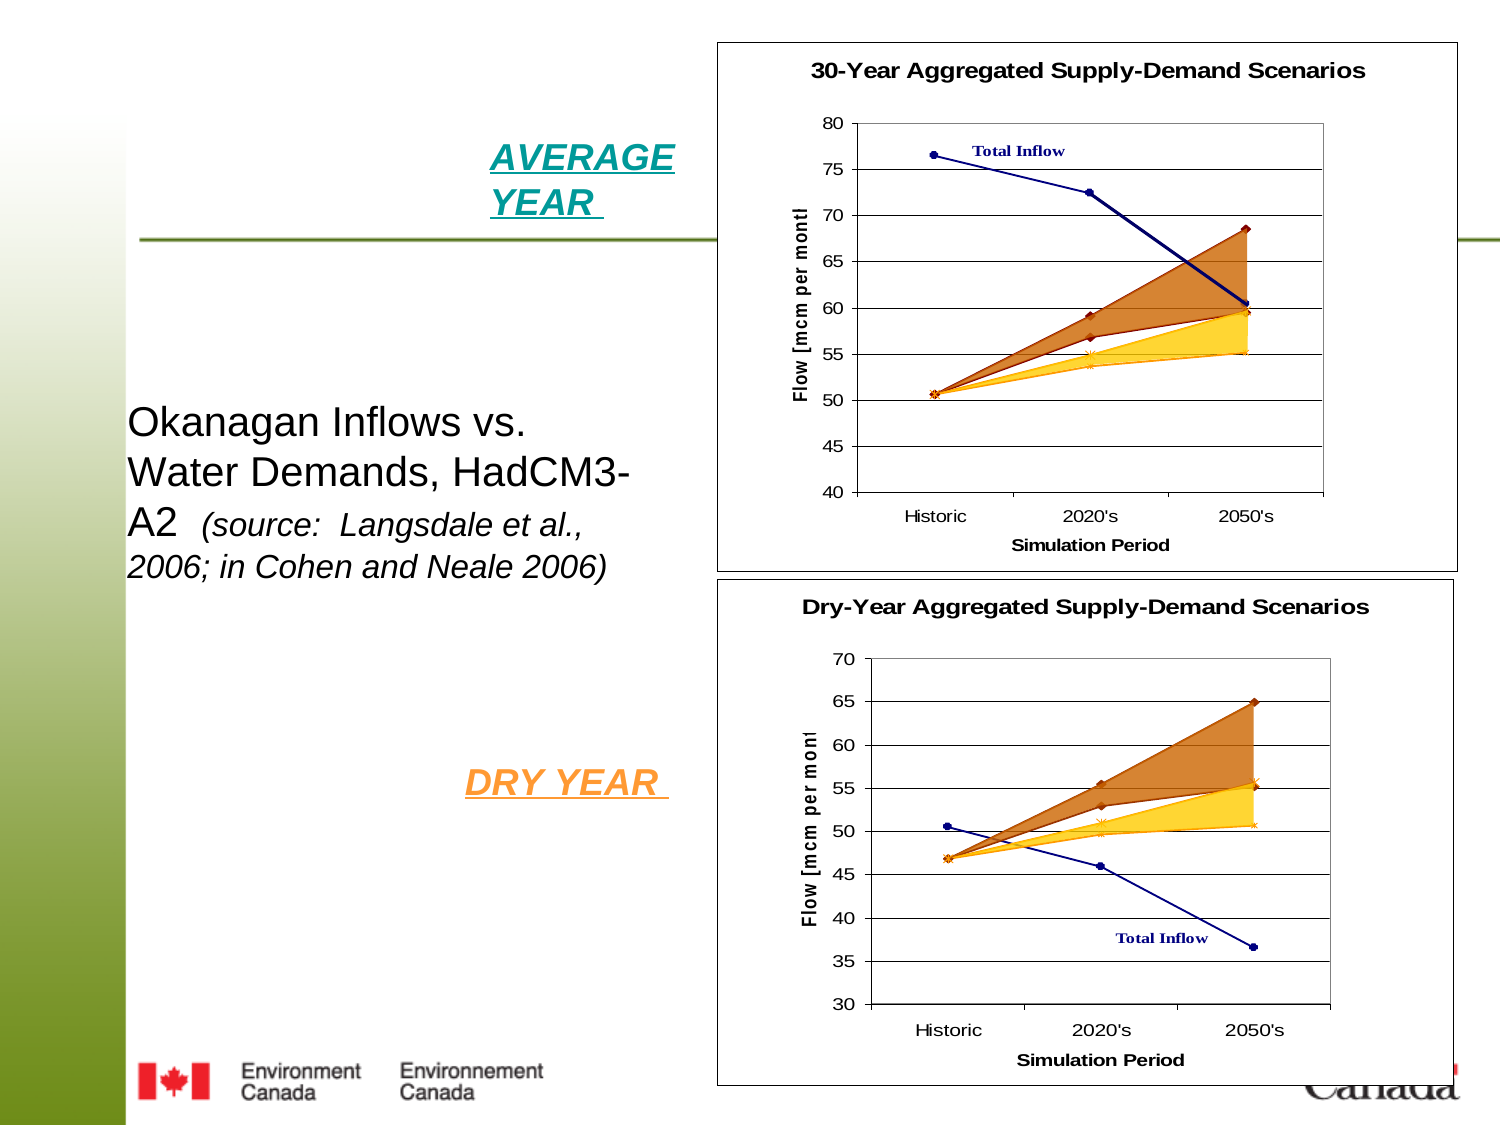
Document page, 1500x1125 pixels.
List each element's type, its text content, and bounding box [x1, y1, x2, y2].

picture [0, 0, 1500, 1125]
text_box Okanagan Inflows vs. Water Demands, HadCM3-A2 (source: Langsdale et al., 2006; in Cohen and Neale 2006) [112, 262, 663, 718]
chart [712, 37, 1463, 1090]
text_box [933, 263, 1249, 395]
text_box DRY YEAR [450, 749, 691, 811]
text_box [1188, 228, 1248, 302]
text_box [947, 701, 1254, 859]
text_box AVERAGE YEAR [474, 124, 716, 231]
